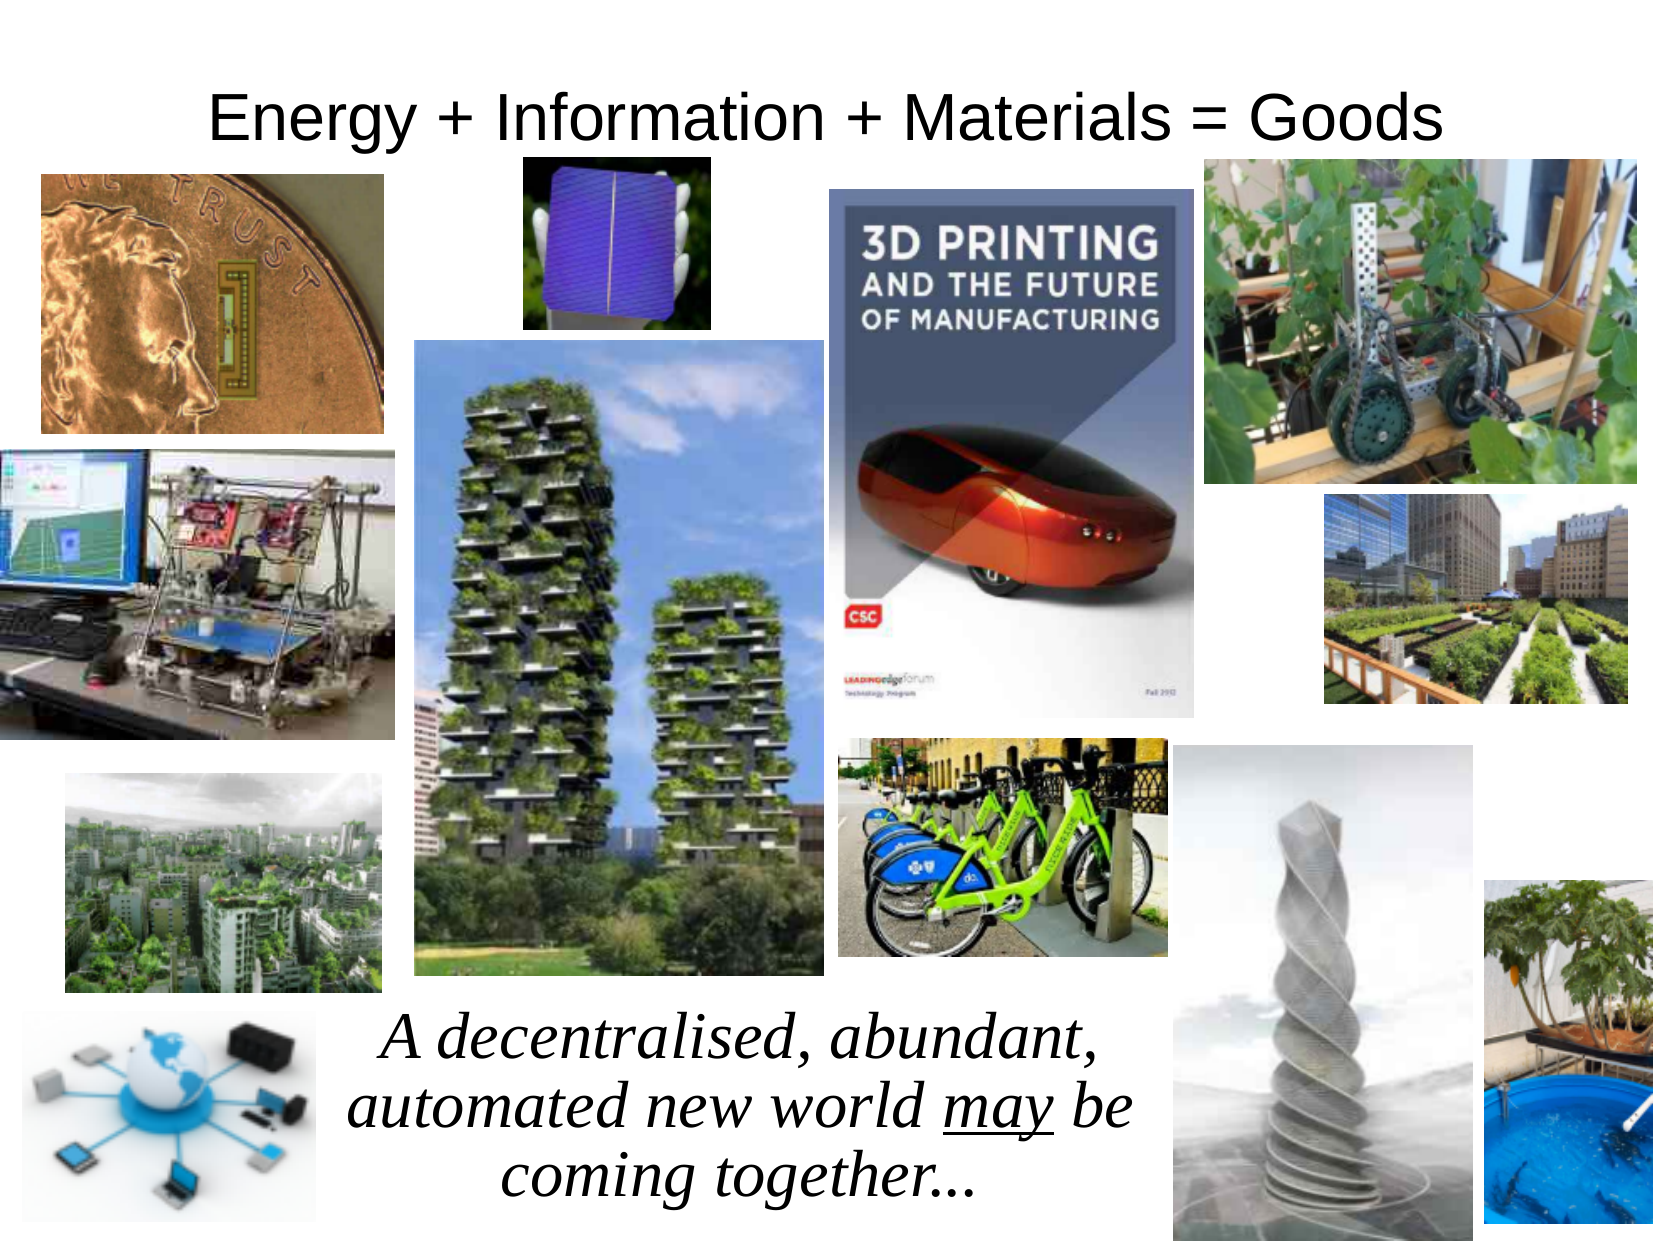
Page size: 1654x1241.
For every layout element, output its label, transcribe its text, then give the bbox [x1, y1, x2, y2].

picture [838, 738, 1168, 957]
picture [1484, 880, 1653, 1224]
title Energy + Information + Materials = Goods [82, 13, 1571, 222]
picture [0, 449, 395, 740]
picture [22, 1011, 316, 1222]
picture [414, 340, 824, 976]
picture [65, 773, 382, 993]
picture [1204, 159, 1637, 484]
picture [1173, 745, 1473, 1241]
picture [41, 174, 384, 434]
picture [523, 157, 711, 330]
picture [1324, 494, 1628, 704]
text_box A decentralised, abundant, automated new world may be coming together... [315, 950, 1166, 1241]
picture [829, 189, 1194, 718]
